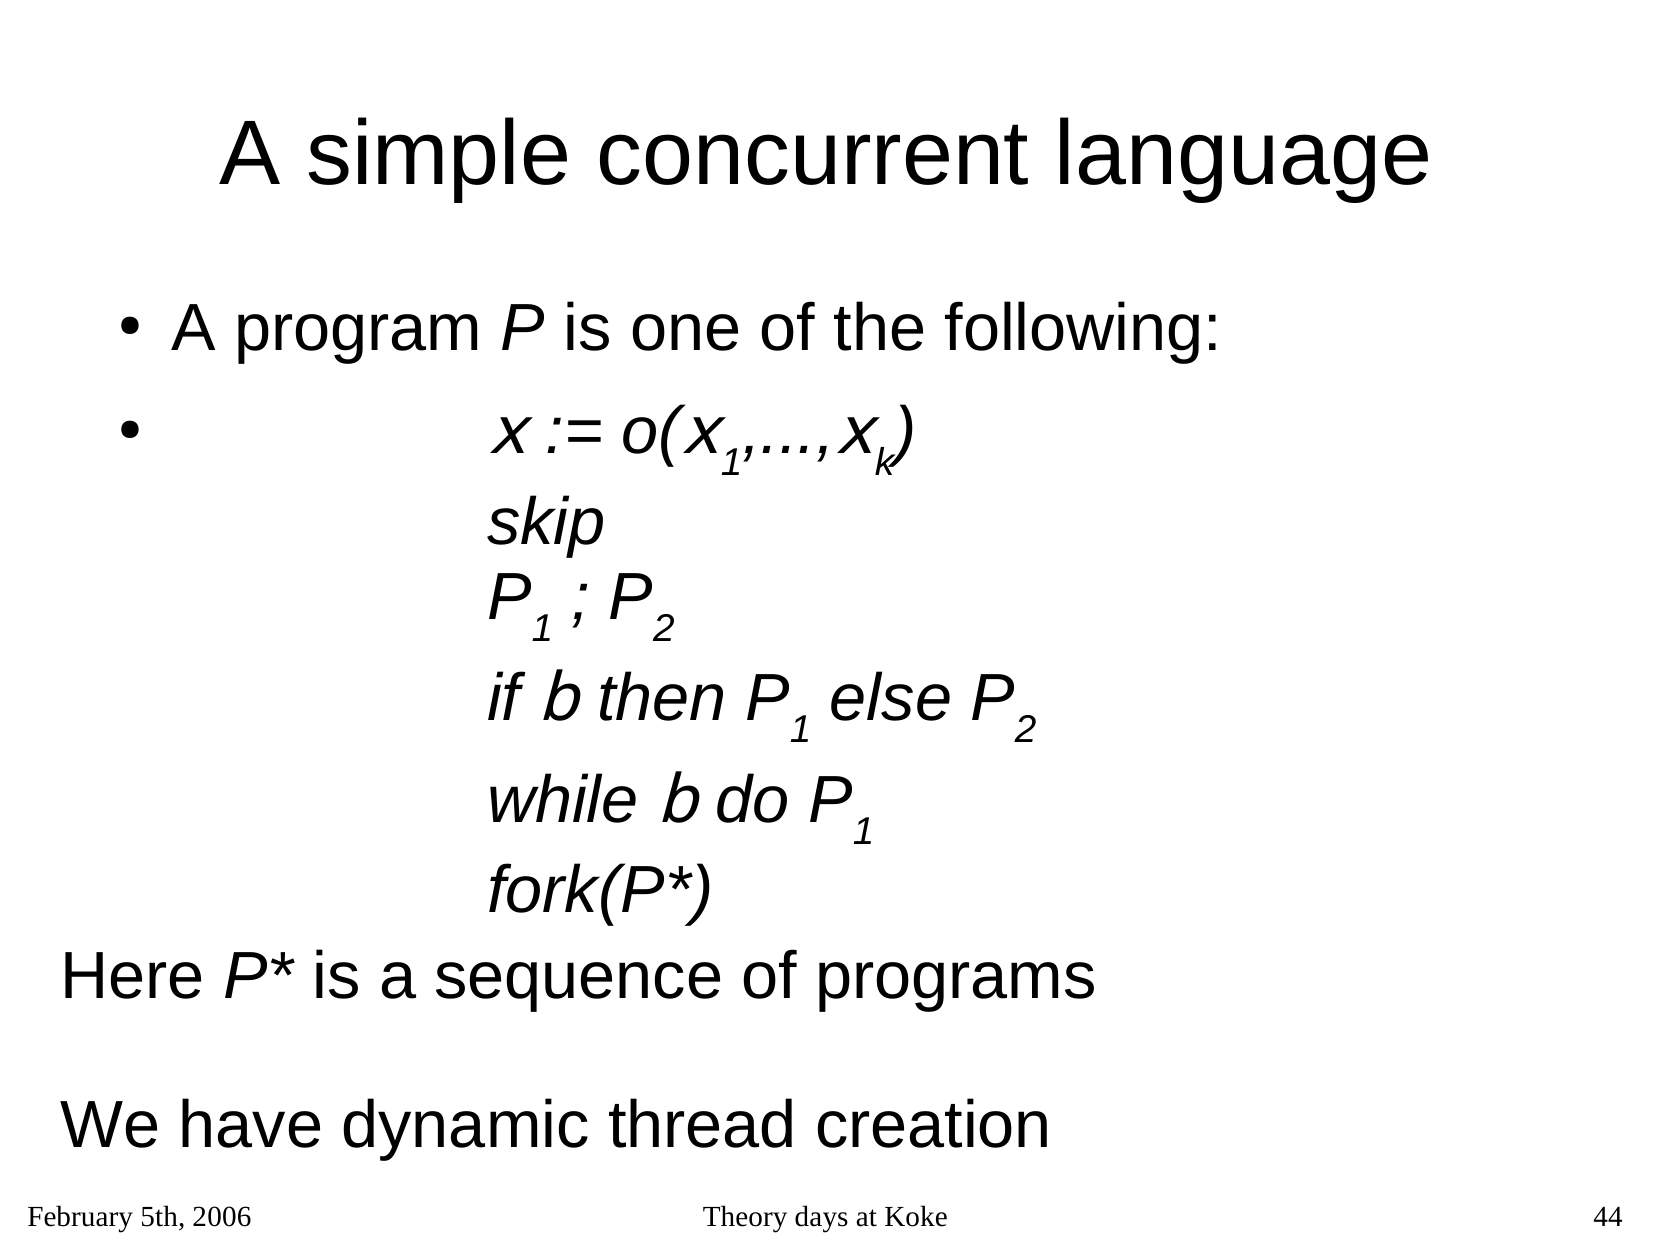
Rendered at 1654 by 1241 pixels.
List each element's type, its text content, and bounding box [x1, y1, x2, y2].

text_box x := o(x1,...,xk) skip P1 ; P2 if b then P1 else P2 while b do P1 fork(P*) [472, 375, 1054, 903]
list A program P is one of the following: [82, 290, 1571, 470]
title A simple concurrent language [82, 49, 1571, 257]
text_box Here P* is a sequence of programs We have dynamic thread creation [45, 930, 1635, 1170]
